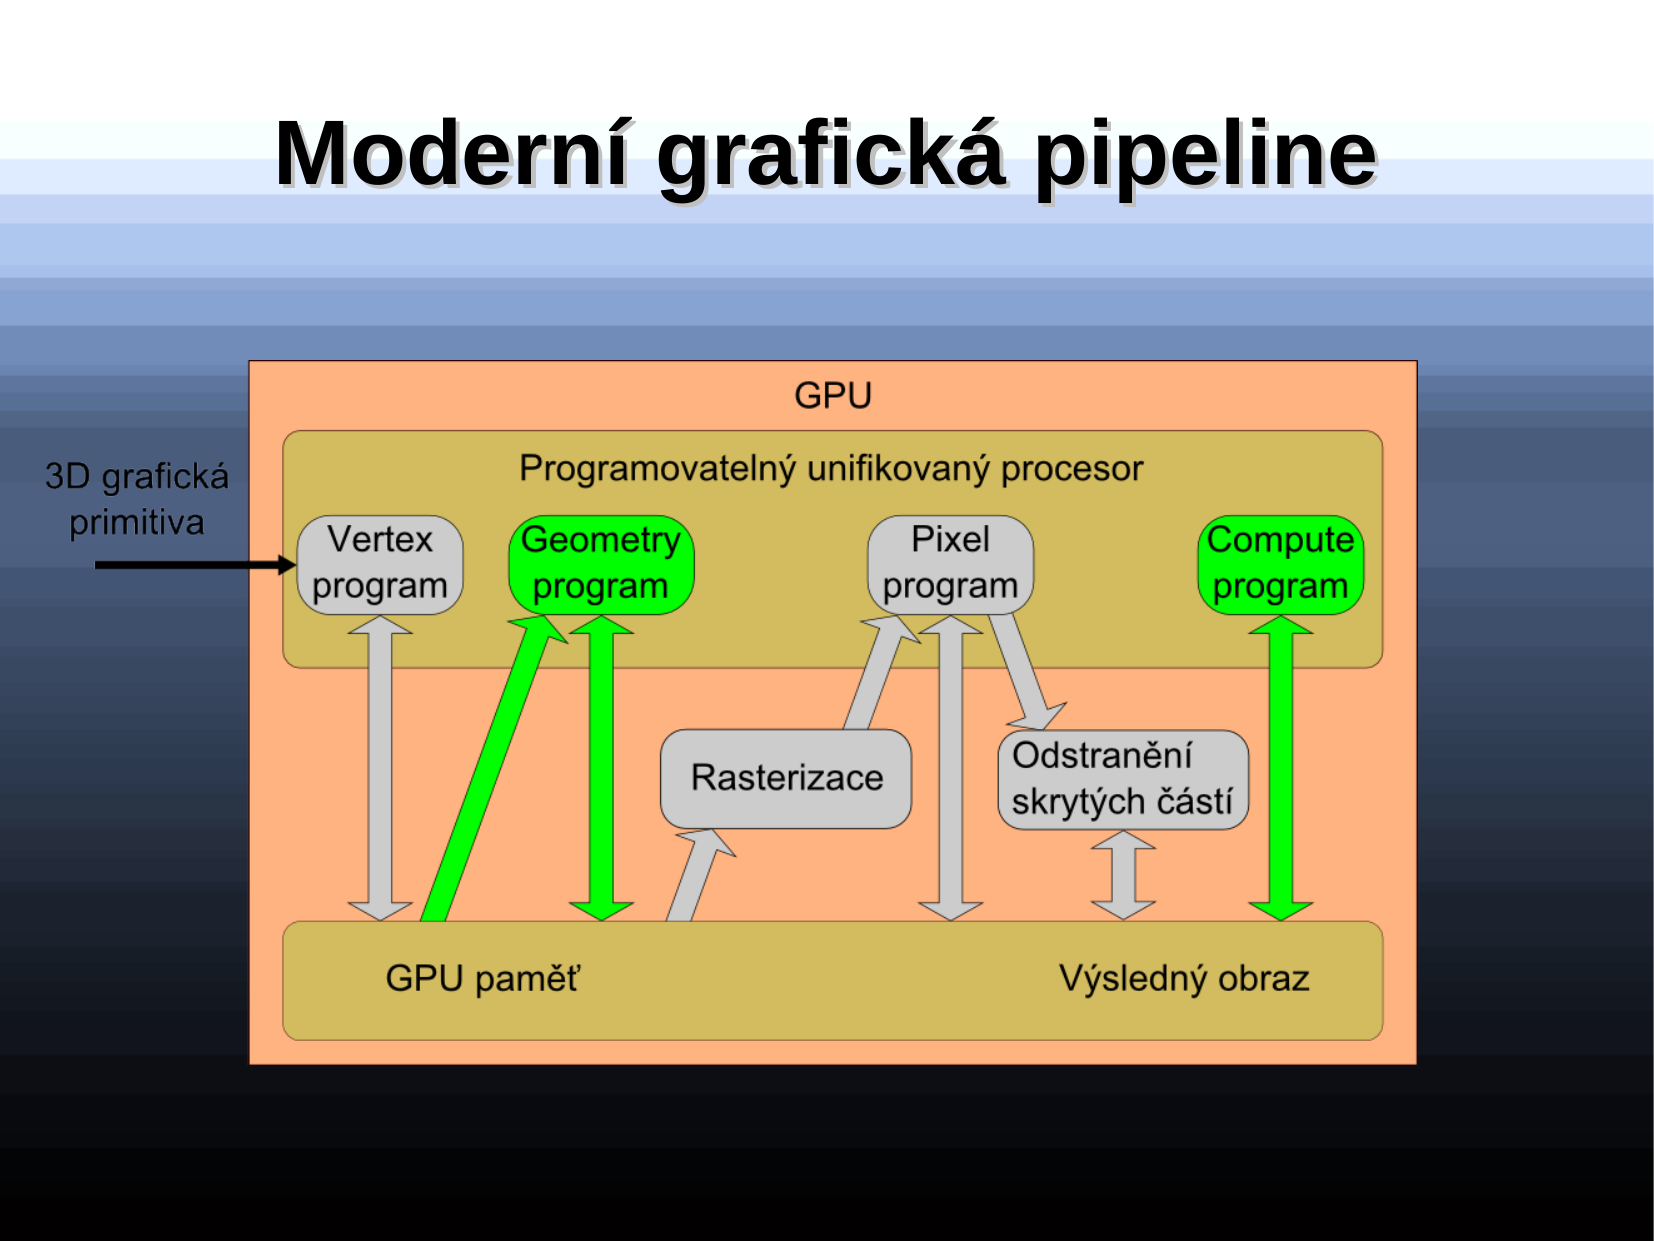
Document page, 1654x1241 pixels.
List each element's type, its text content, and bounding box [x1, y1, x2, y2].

title Moderní grafická pipeline [82, 49, 1571, 257]
picture [0, 0, 1654, 1241]
